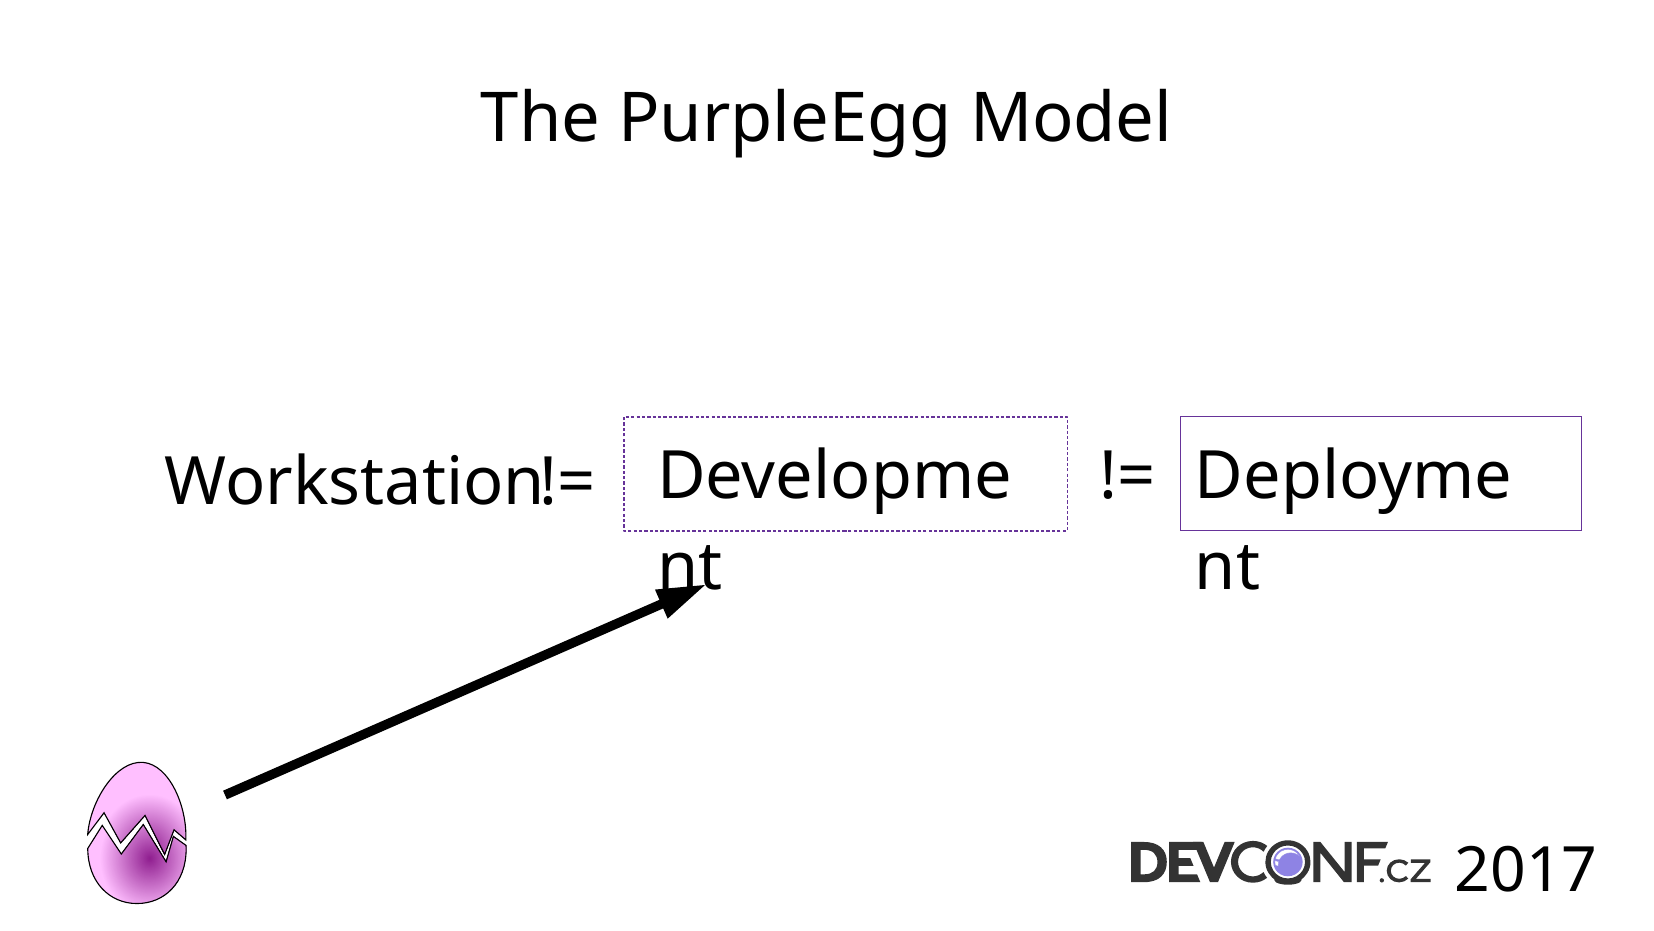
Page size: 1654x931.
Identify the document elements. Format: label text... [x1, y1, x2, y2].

text_box Workstation [150, 425, 525, 526]
text_box Deployment [1181, 420, 1566, 520]
text_box Development [642, 420, 1062, 520]
text_box != [1085, 420, 1176, 520]
text_box != [525, 425, 616, 526]
title The PurpleEgg Model [82, 37, 1571, 193]
